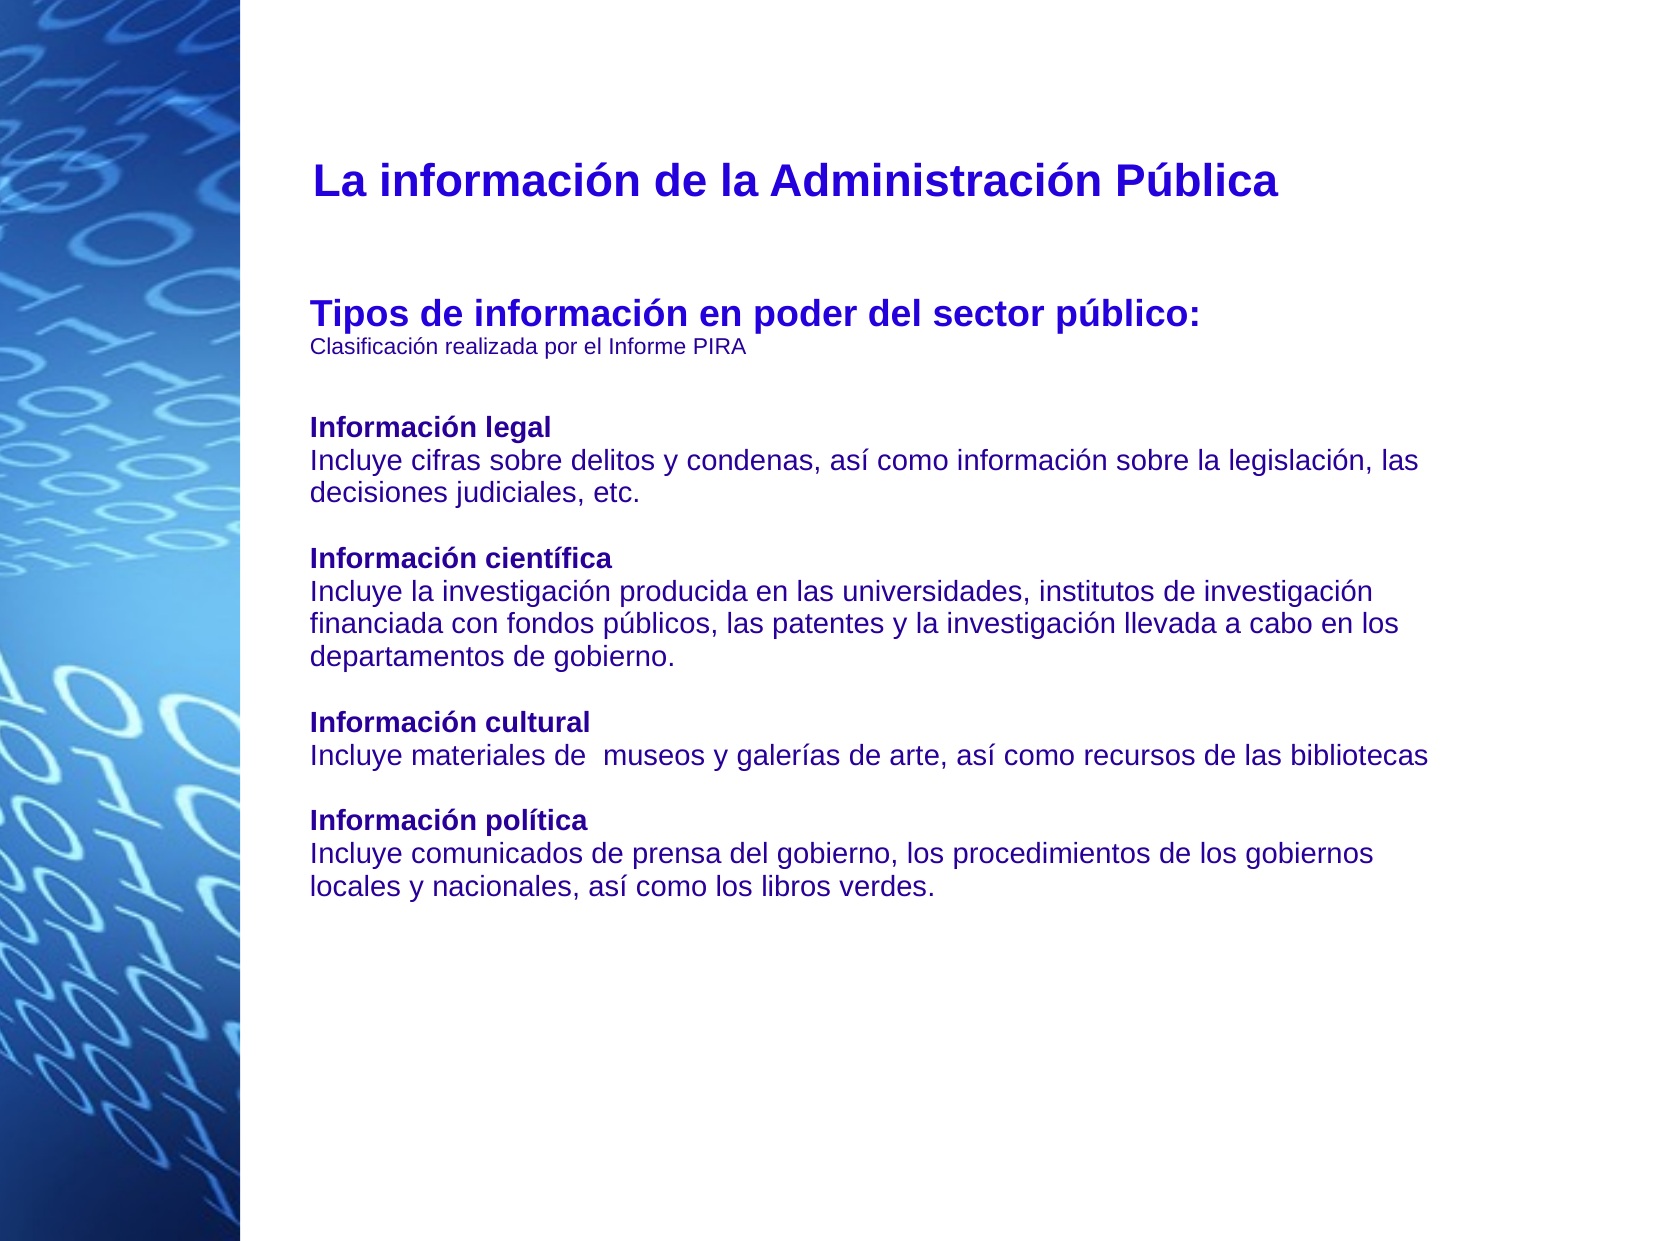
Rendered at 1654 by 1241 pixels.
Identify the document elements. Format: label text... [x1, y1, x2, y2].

picture [0, 0, 241, 1241]
text_box La información de la Administración Pública [298, 147, 1294, 215]
text_box Tipos de información en poder del sector público: Clasificación realizada por el Informe PIRA Información legal Incluye cifras sobre delitos y condenas, así como información sobre la legislación, las decisiones judiciales, etc. Información científica Incluye la investigación producida en las universidades, institutos de investigación financiada con fondos públicos, las patentes y la investigación llevada a cabo en los departamentos de gobierno. Información cultural Incluye materiales de museos y galerías de arte, así como recursos de las bibliotecas Información política Incluye comunicados de prensa del gobierno, los procedimientos de los gobiernos locales y nacionales, así como los libros verdes. [295, 284, 1447, 942]
